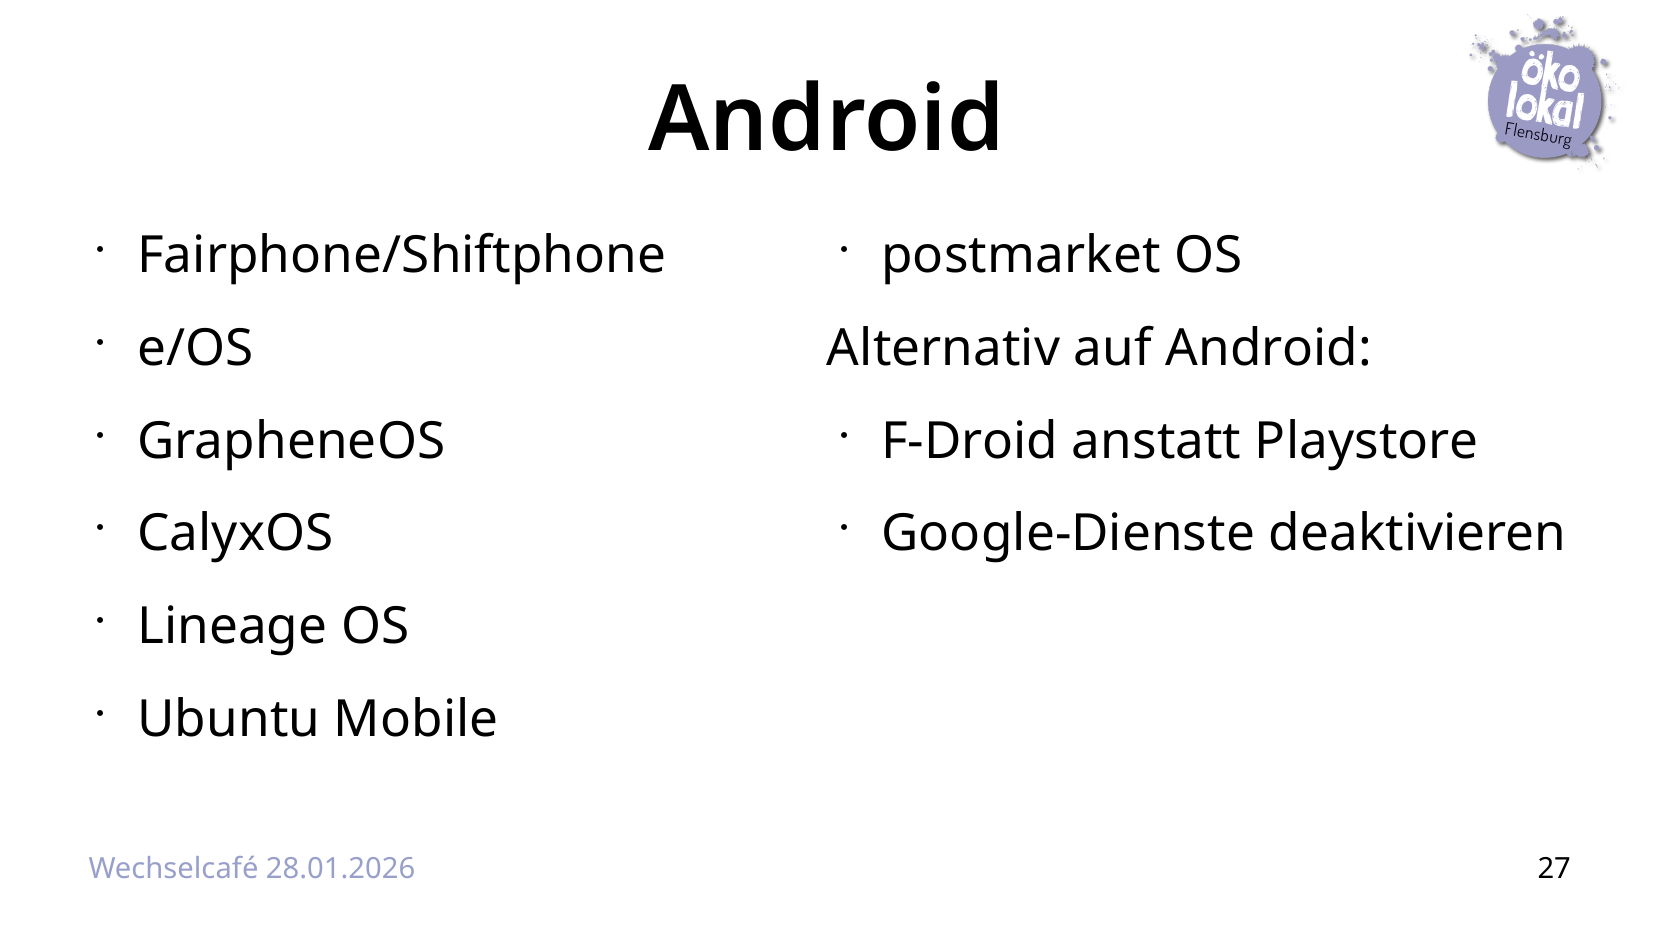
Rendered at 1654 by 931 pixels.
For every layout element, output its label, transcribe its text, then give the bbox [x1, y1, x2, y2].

title Android [82, 37, 1571, 193]
picture [1444, 0, 1654, 178]
list Fairphone/Shiftphone e/OS GrapheneOS CalyxOS Lineage OS Ubuntu Mobile postmarket OS Alternativ auf Android: F-Droid anstatt Playstore Google-Dienste deaktivieren [82, 217, 1571, 758]
